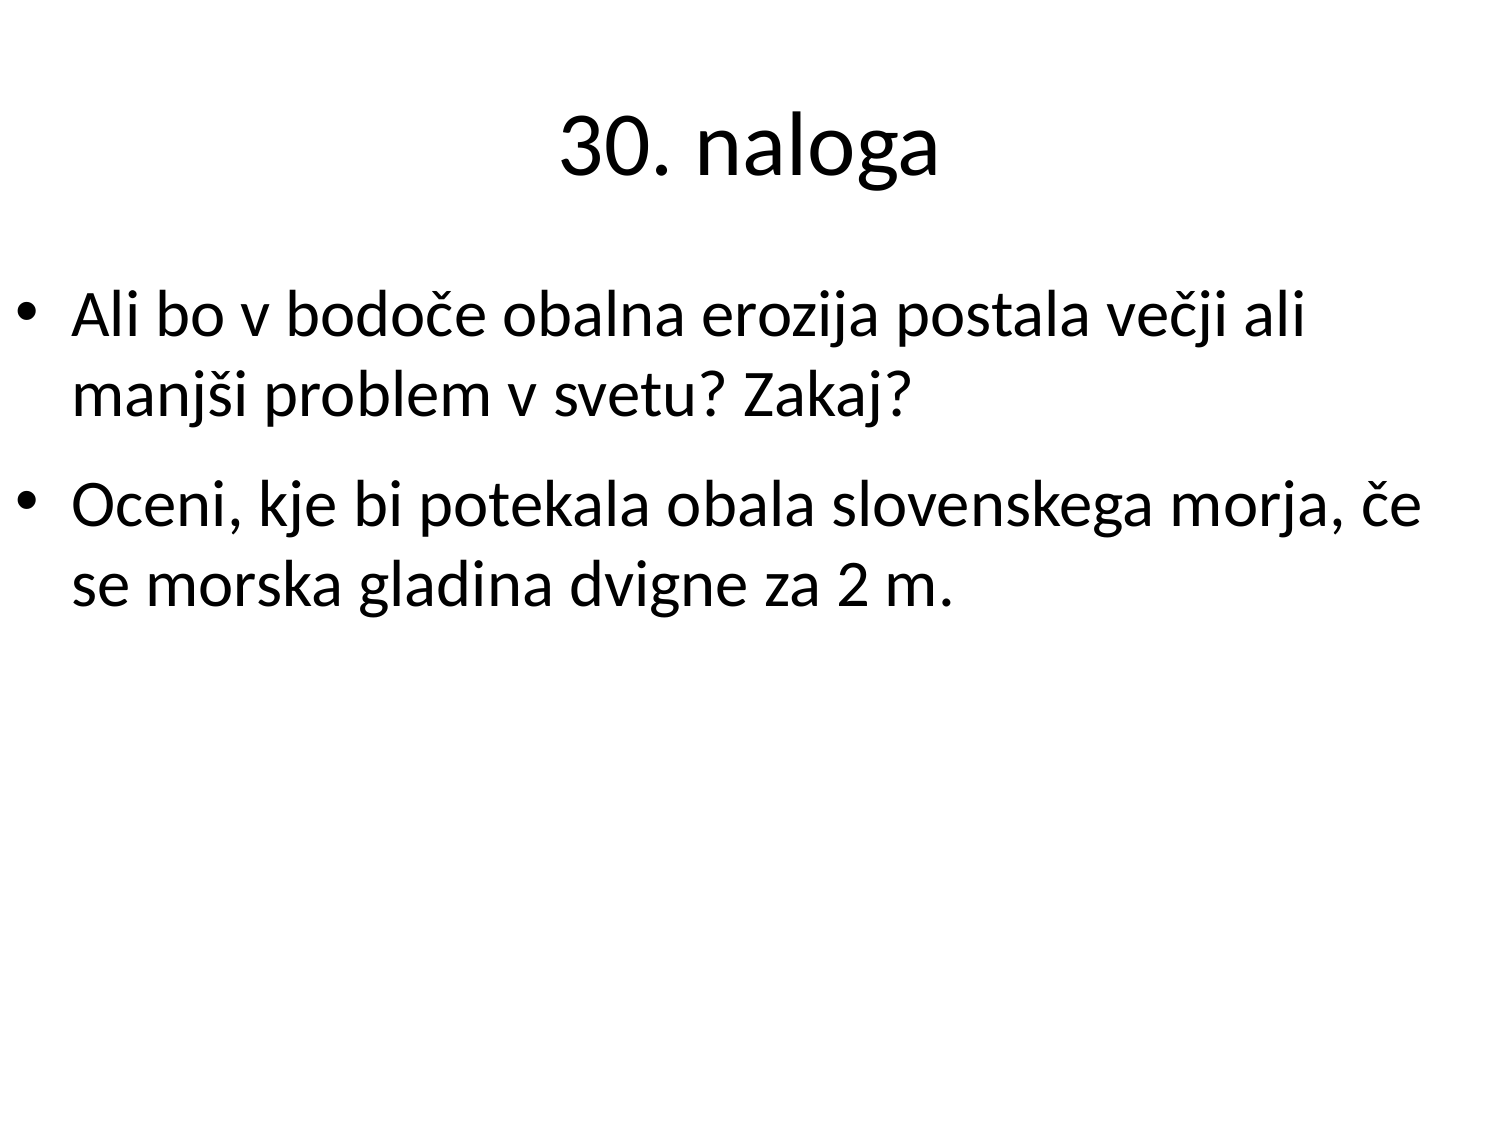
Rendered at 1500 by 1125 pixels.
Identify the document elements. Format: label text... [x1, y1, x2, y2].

list Ali bo v bodoče obalna erozija postala večji ali manjši problem v svetu? Zakaj? Oceni, kje bi potekala obala slovenskega morja, če se morska gladina dvigne za 2 m. [0, 262, 1500, 1005]
title 30. naloga [75, 45, 1425, 233]
